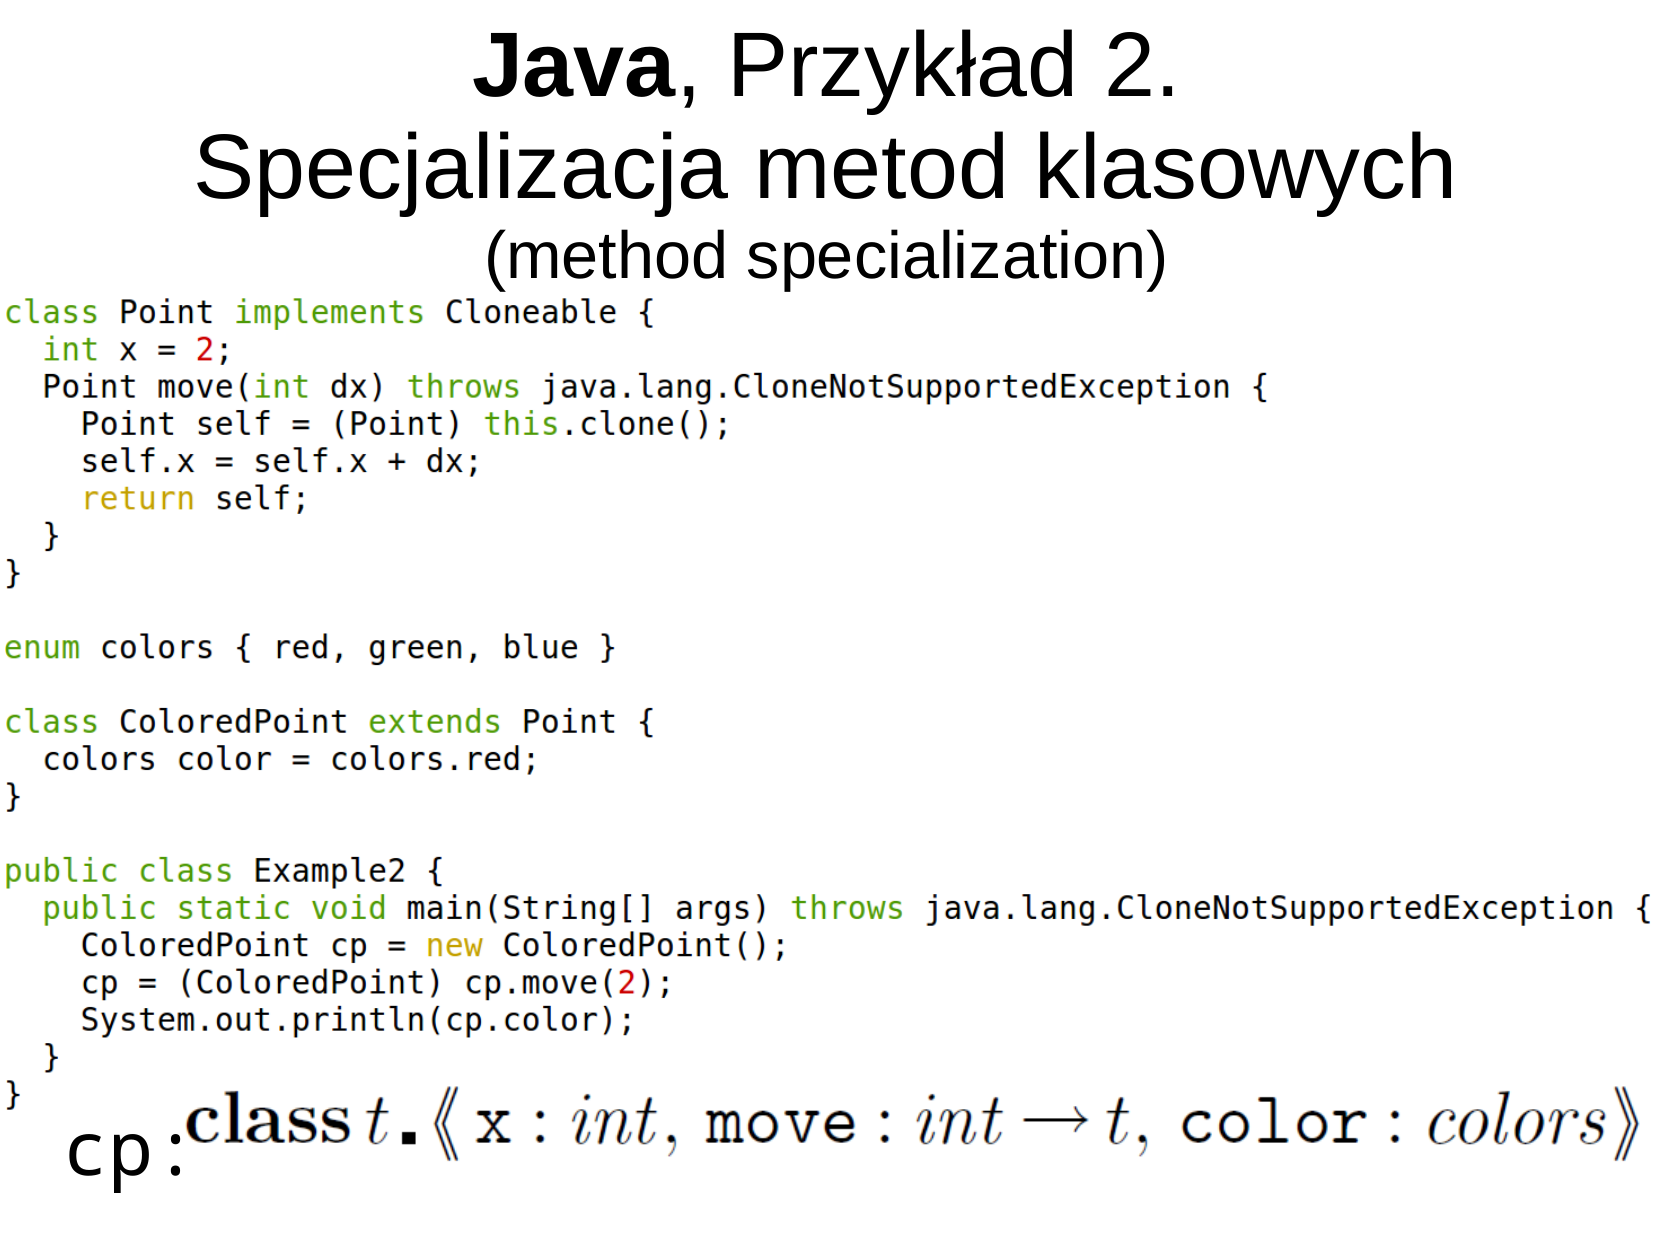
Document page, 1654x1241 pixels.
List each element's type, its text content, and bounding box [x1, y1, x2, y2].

title Java, Przykład 2. Specjalizacja metod klasowych (method specialization) [82, 13, 1571, 293]
picture [5, 295, 1654, 1196]
list cp: [0, 1094, 1481, 1205]
